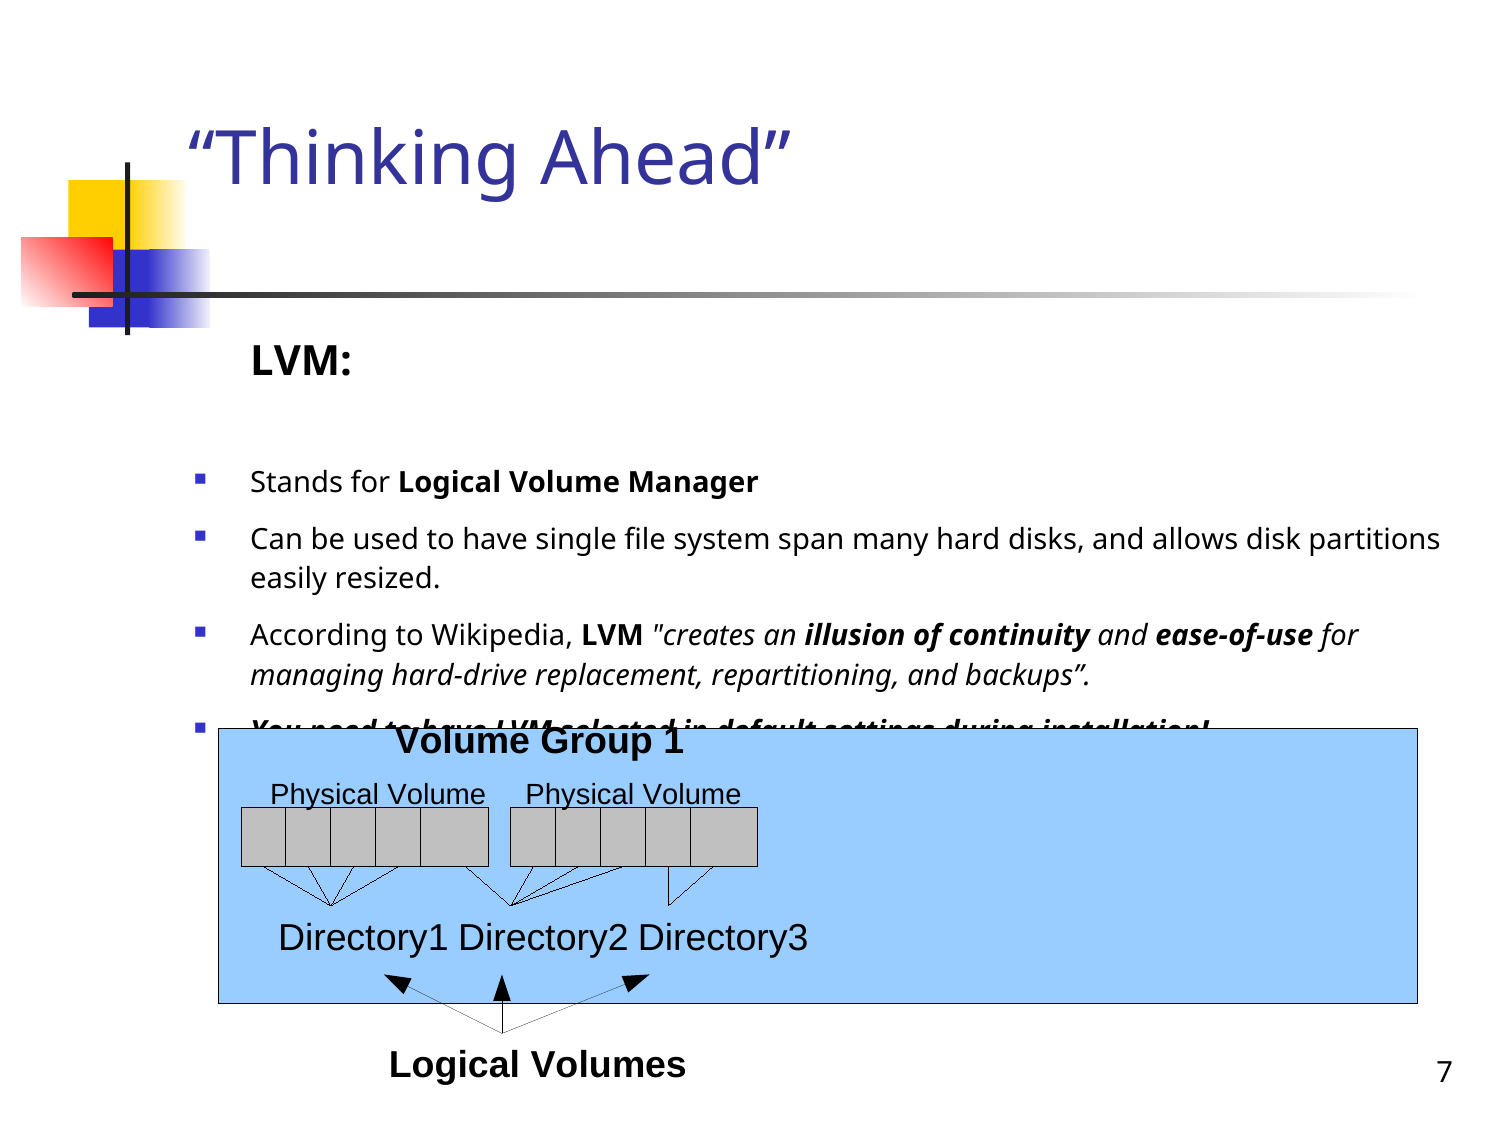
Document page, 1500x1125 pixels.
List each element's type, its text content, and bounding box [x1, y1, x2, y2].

text_box [218, 728, 1418, 1004]
text_box Physical Volume [510, 767, 757, 818]
text_box Directory2 [443, 905, 623, 966]
text_box Directory1 [263, 905, 443, 966]
text_box Directory3 [623, 905, 823, 966]
text_box Volume Group 1 [379, 708, 700, 769]
text_box Logical Volumes [373, 1032, 702, 1093]
text_box Physical Volume [255, 767, 501, 818]
list LVM: Stands for Logical Volume Manager Can be used to have single file system span many hard disks, and allows disk partitions easily resized. According to Wikipedia, LVM "creates an illusion of continuity and ease-of-use for managing hard-drive replacement, repartitioning, and backups”. You need to have LVM selected in default settings during installation! [193, 331, 1469, 1059]
title “Thinking Ahead” [188, 42, 1468, 268]
